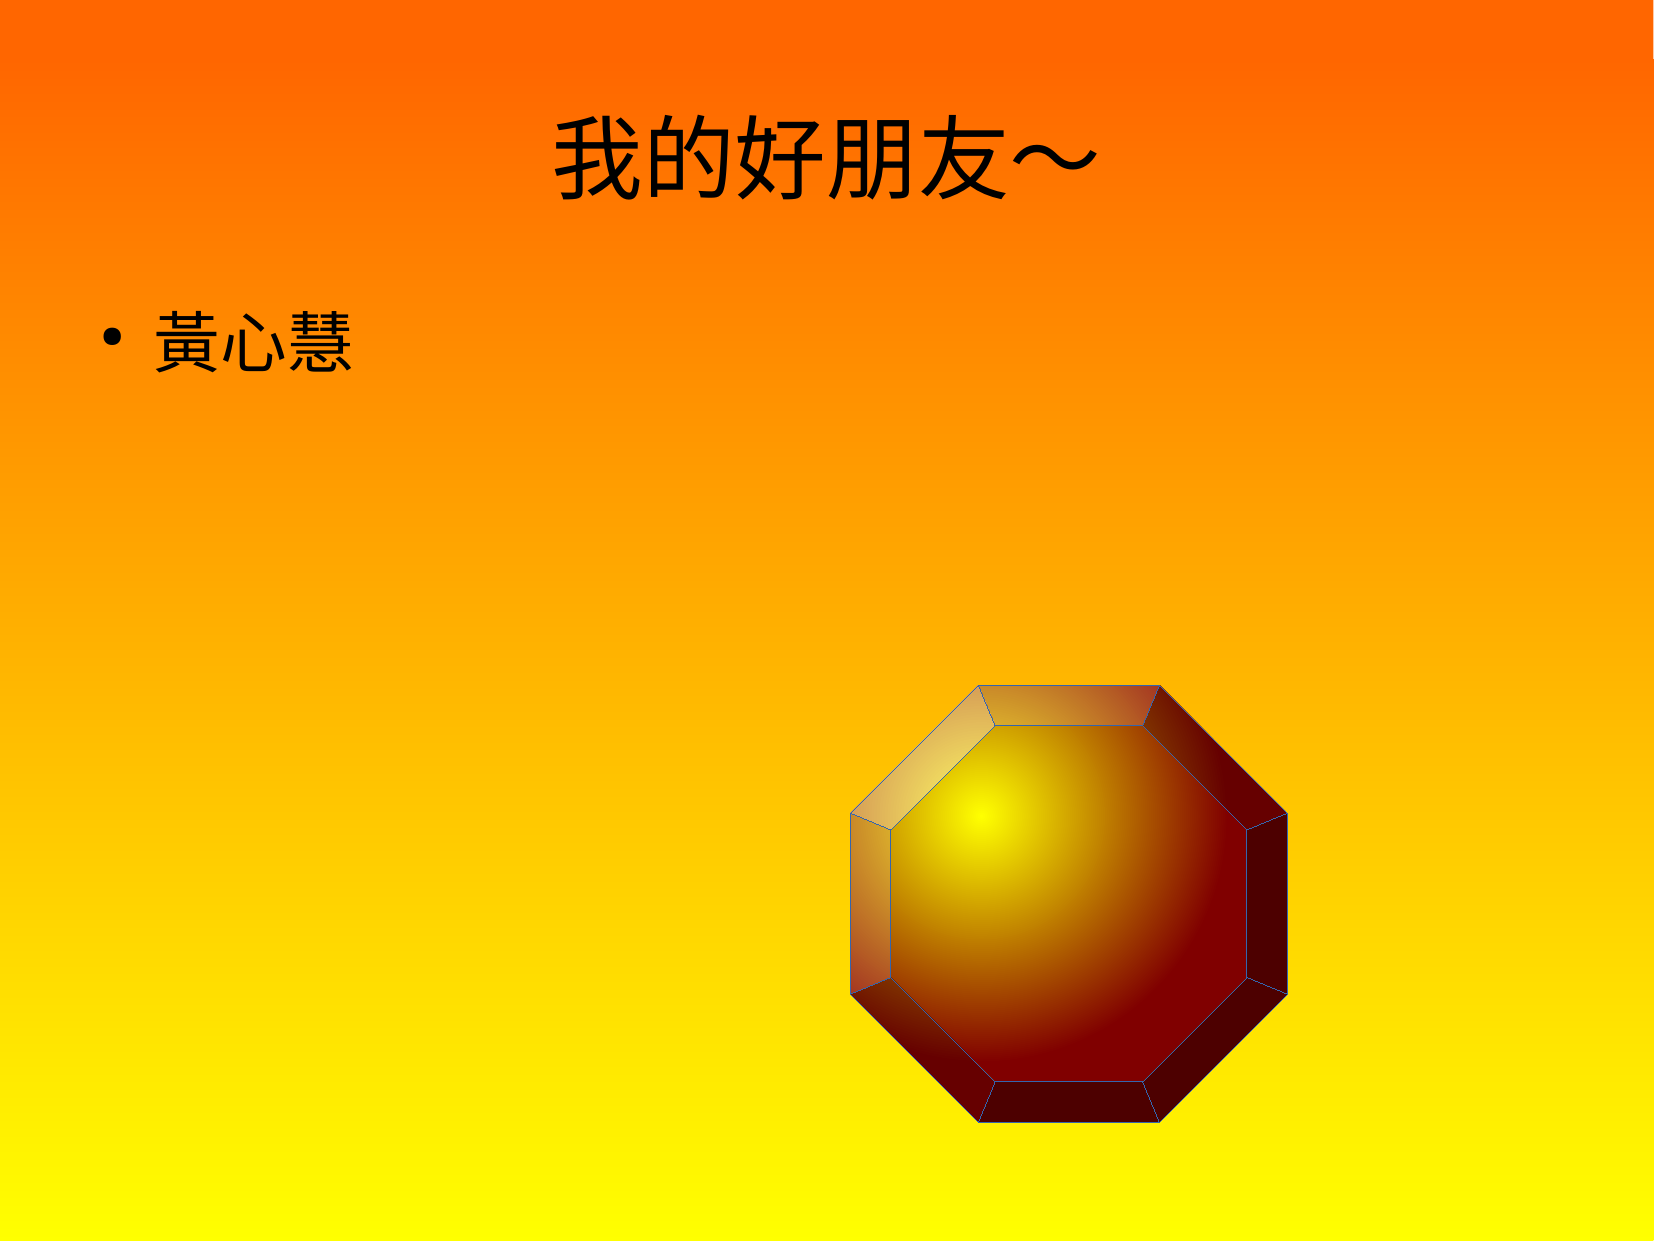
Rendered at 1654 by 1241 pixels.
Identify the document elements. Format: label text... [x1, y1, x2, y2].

title 我的好朋友～ [82, 49, 1571, 257]
text_box [851, 685, 1288, 1123]
list 黃心慧 [82, 290, 1571, 1010]
